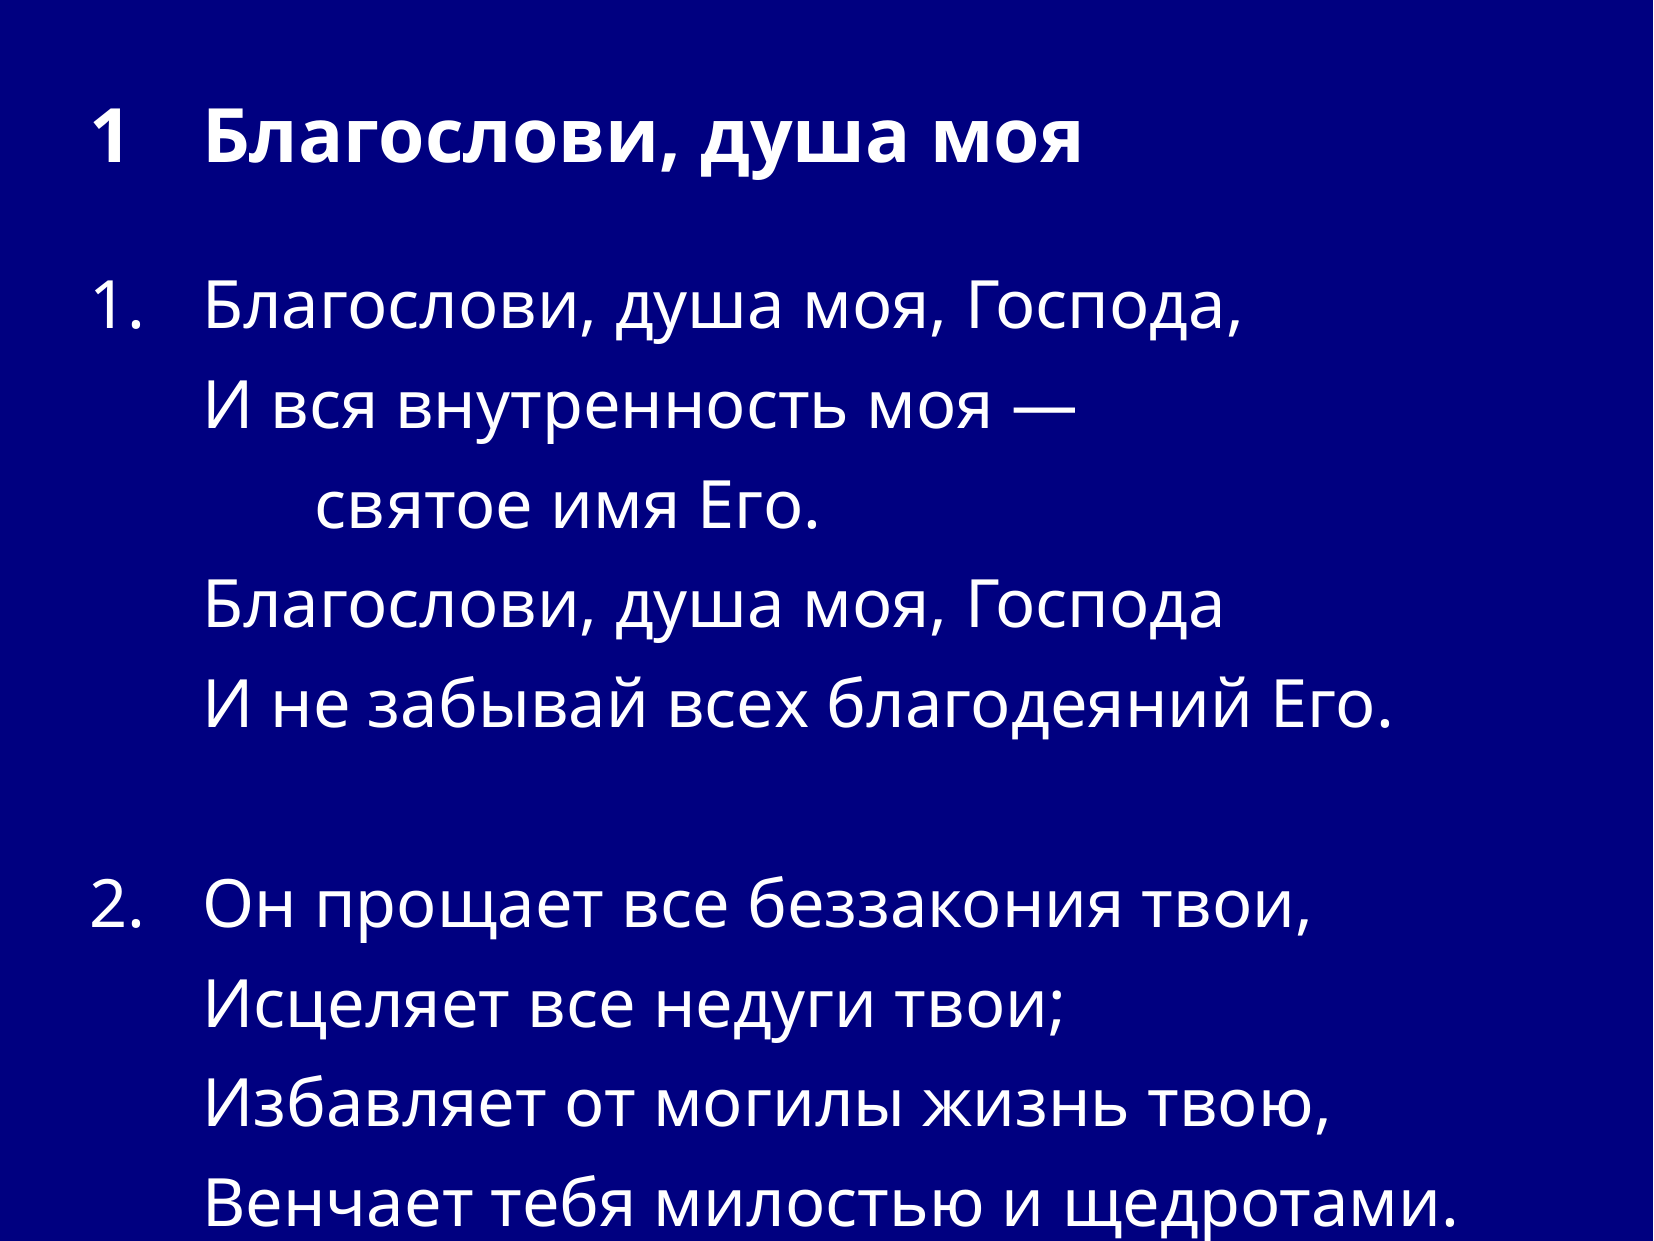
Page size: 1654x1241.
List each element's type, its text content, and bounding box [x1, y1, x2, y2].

text_box 1 Благослови, душа моя [75, 75, 1576, 188]
text_box 1. Благослови, душа моя, Господа, И вся внутренность моя — святое имя Его. Благослови, душа моя, Господа И не забывай всех благодеяний Его. 2. Он прощает все беззакония твои, Исцеляет все недуги твои; Избавляет от могилы жизнь твою, Венчает тебя милостью и щедротами. [75, 188, 1576, 1163]
